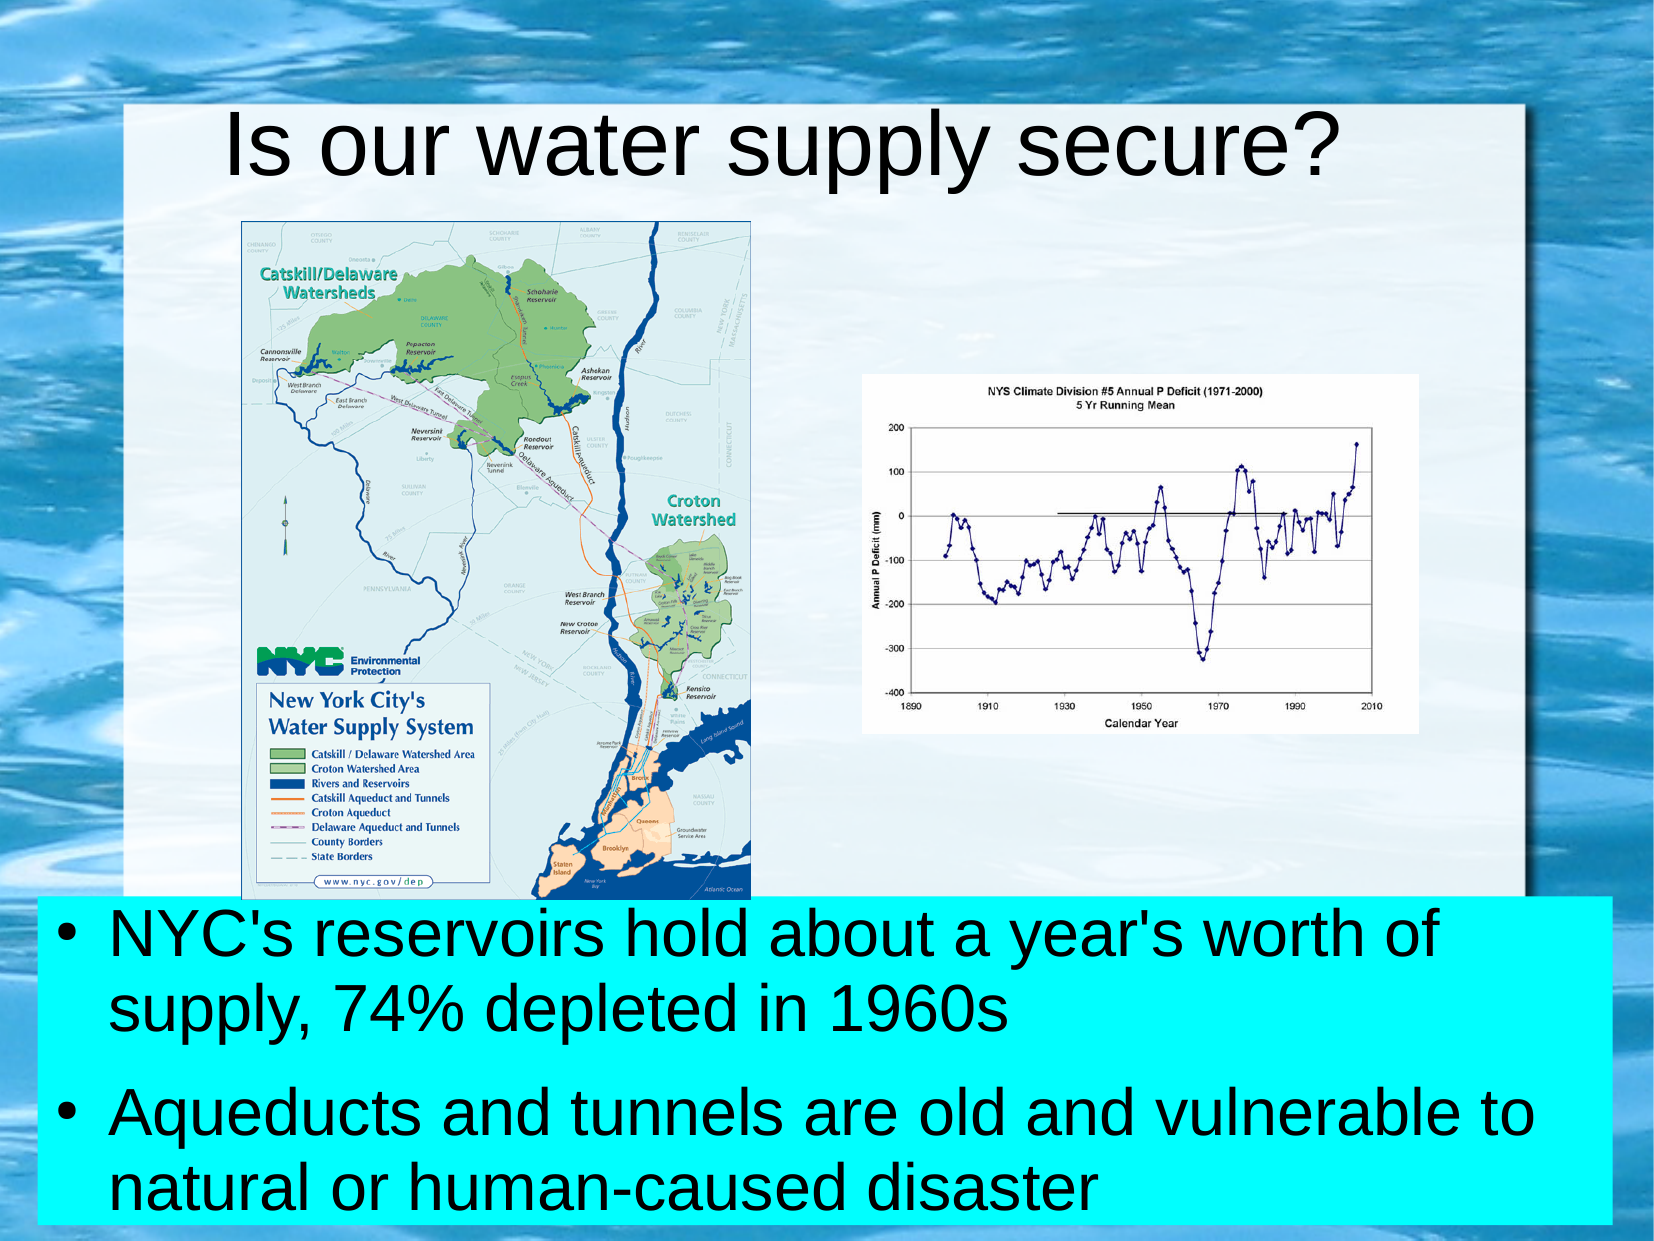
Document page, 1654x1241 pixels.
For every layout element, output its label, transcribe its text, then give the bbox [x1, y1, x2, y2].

title Is our water supply secure? [104, 62, 1463, 226]
list NYC's reservoirs hold about a year's worth of supply, 74% depleted in 1960s Aqueducts and tunnels are old and vulnerable to natural or human-caused disaster [37, 896, 1613, 1226]
picture [0, 0, 1654, 1241]
